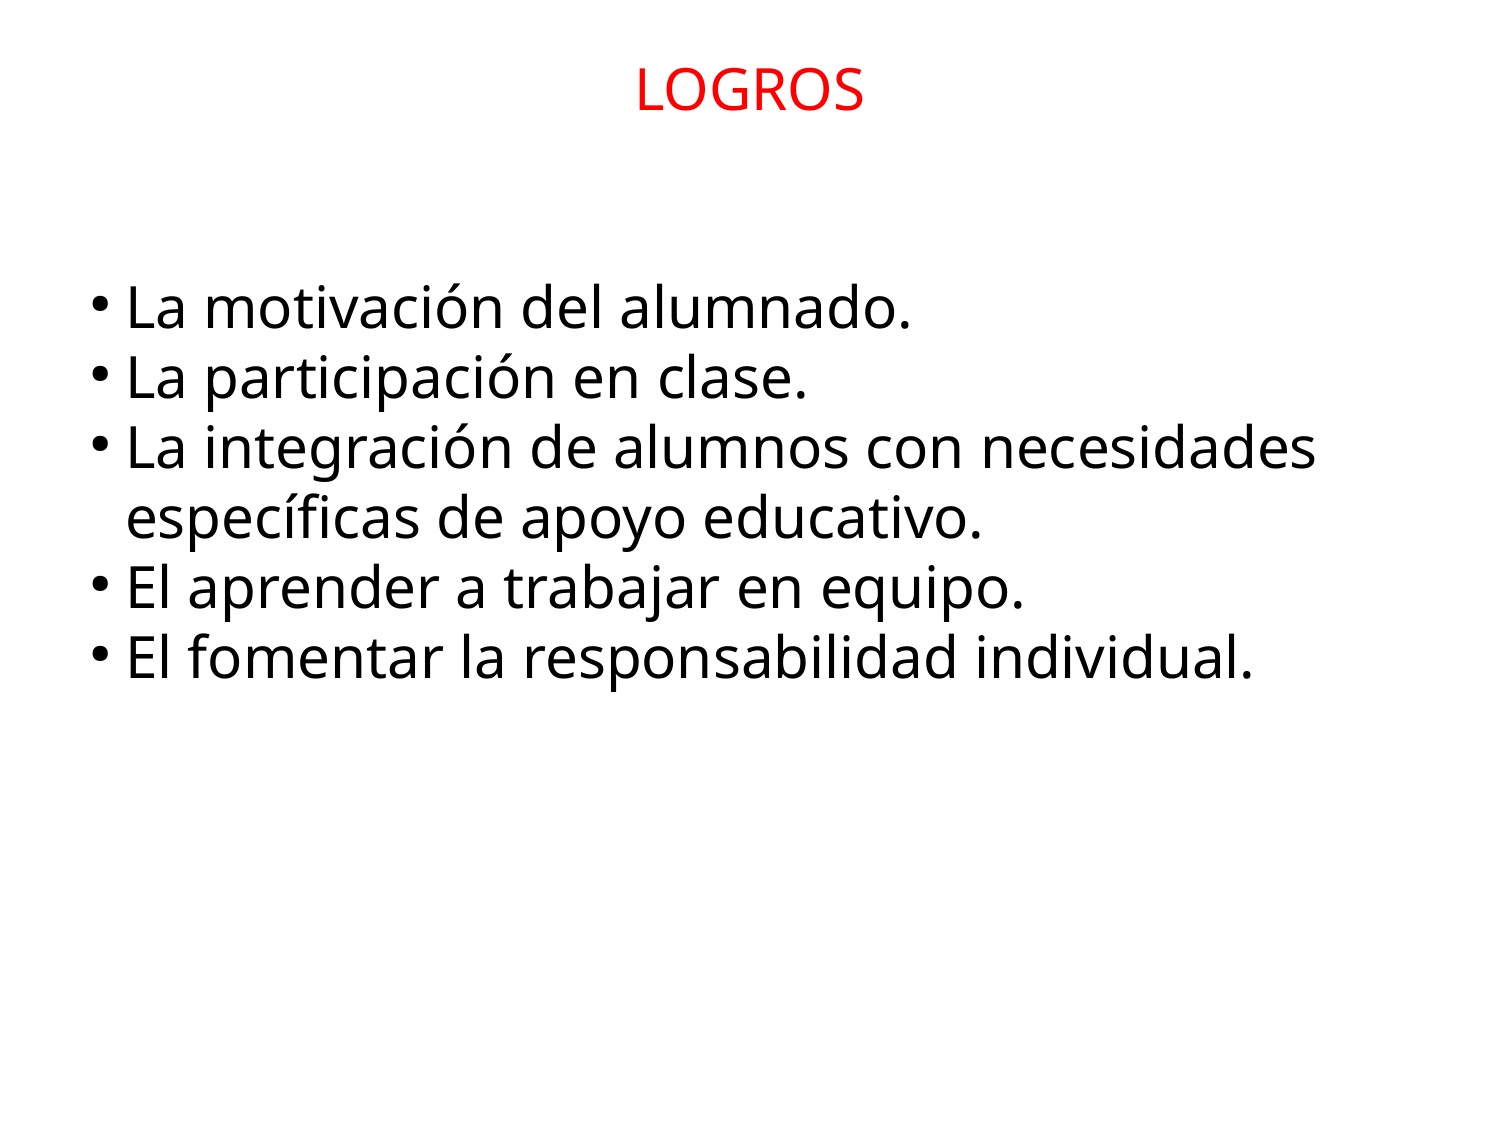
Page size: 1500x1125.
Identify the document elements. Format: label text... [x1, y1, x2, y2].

text_box La motivación del alumnado. La participación en clase. La integración de alumnos con necesidades específicas de apoyo educativo. El aprender a trabajar en equipo. El fomentar la responsabilidad individual. [74, 262, 1425, 1094]
text_box LOGROS [74, 45, 1425, 248]
